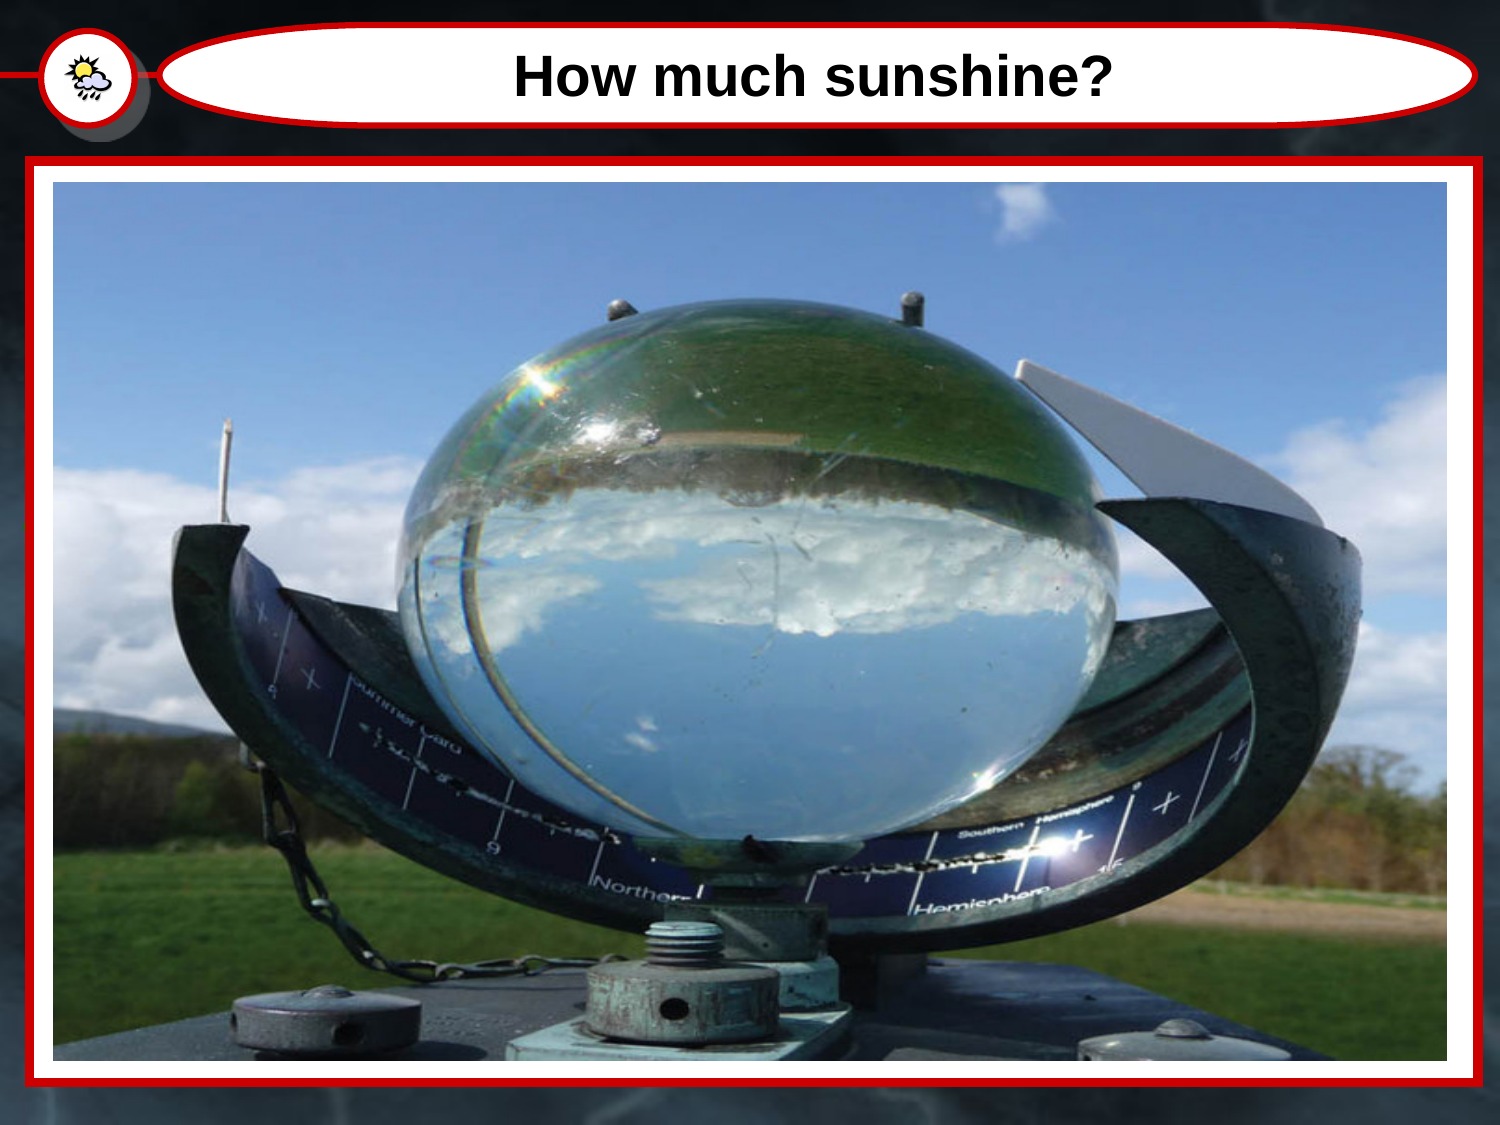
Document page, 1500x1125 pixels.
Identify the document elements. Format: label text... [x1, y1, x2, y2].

picture [64, 54, 112, 102]
text_box [41, 30, 135, 126]
text_box [159, 24, 1475, 126]
text_box [29, 161, 1478, 1082]
picture [53, 182, 1447, 1061]
text_box How much sunshine? [265, 31, 1364, 117]
